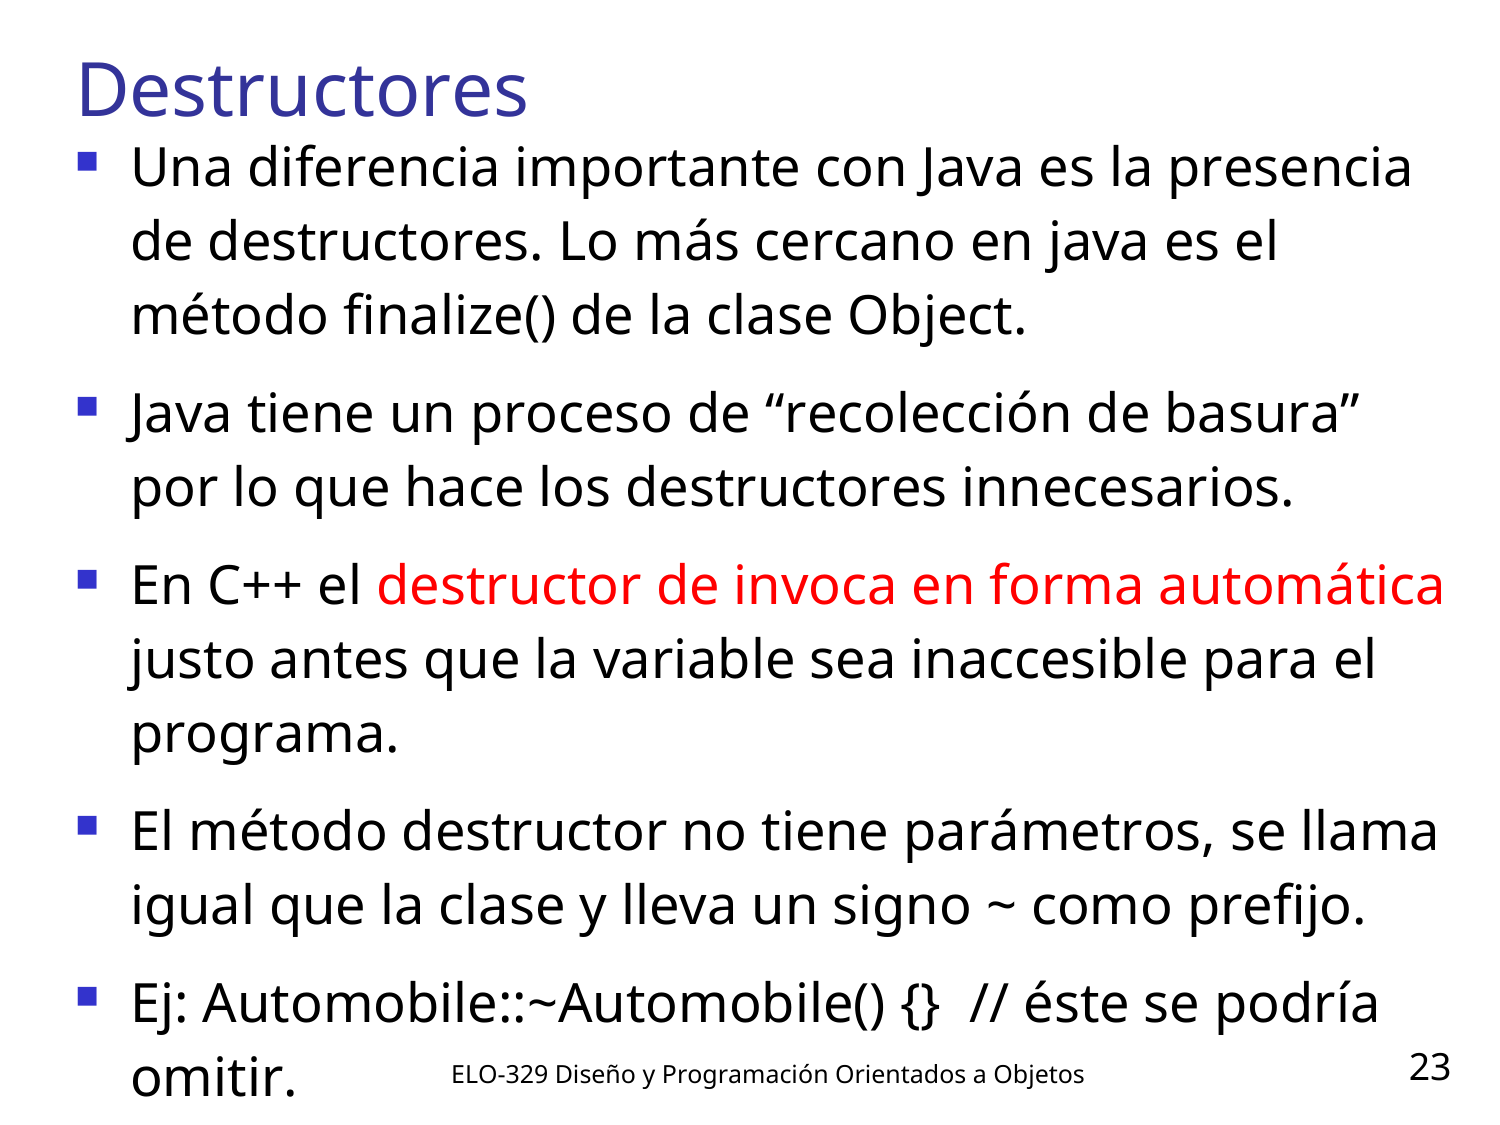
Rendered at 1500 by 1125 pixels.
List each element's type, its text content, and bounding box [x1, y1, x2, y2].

list Una diferencia importante con Java es la presencia de destructores. Lo más cercano en java es el método finalize() de la clase Object. Java tiene un proceso de “recolección de basura” por lo que hace los destructores innecesarios. En C++ el destructor de invoca en forma automática justo antes que la variable sea inaccesible para el programa. El método destructor no tiene parámetros, se llama igual que la clase y lleva un signo ~ como prefijo. Ej: Automobile::~Automobile() {} // éste se podría omitir. [75, 128, 1462, 1071]
title Destructores [75, 9, 1500, 157]
